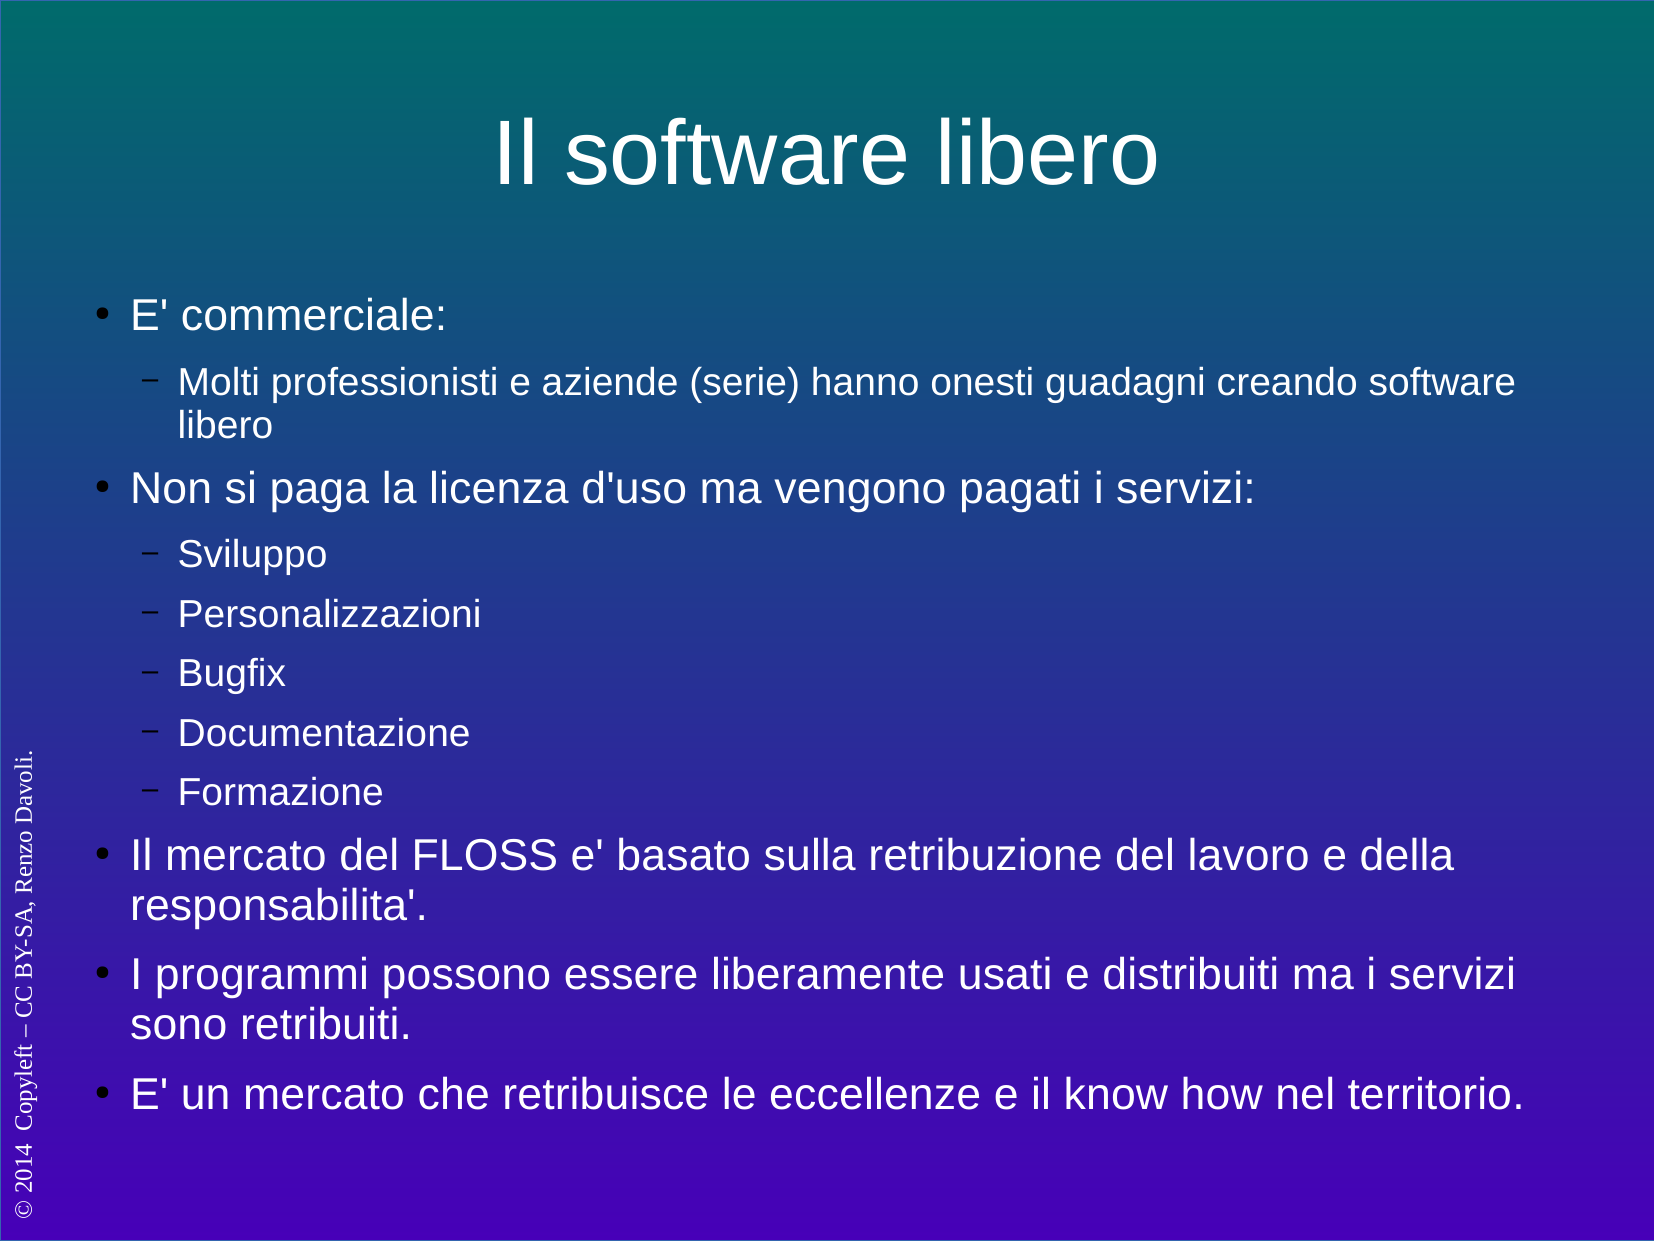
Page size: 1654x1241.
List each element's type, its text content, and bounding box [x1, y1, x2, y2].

title Il software libero [82, 49, 1571, 257]
list E' commerciale: Molti professionisti e aziende (serie) hanno onesti guadagni creando software libero Non si paga la licenza d'uso ma vengono pagati i servizi: Sviluppo Personalizzazioni Bugfix Documentazione Formazione Il mercato del FLOSS e' basato sulla retribuzione del lavoro e della responsabilita'. I programmi possono essere liberamente usati e distribuiti ma i servizi sono retribuiti. E' un mercato che retribuisce le eccellenze e il know how nel territorio. [82, 290, 1538, 1171]
